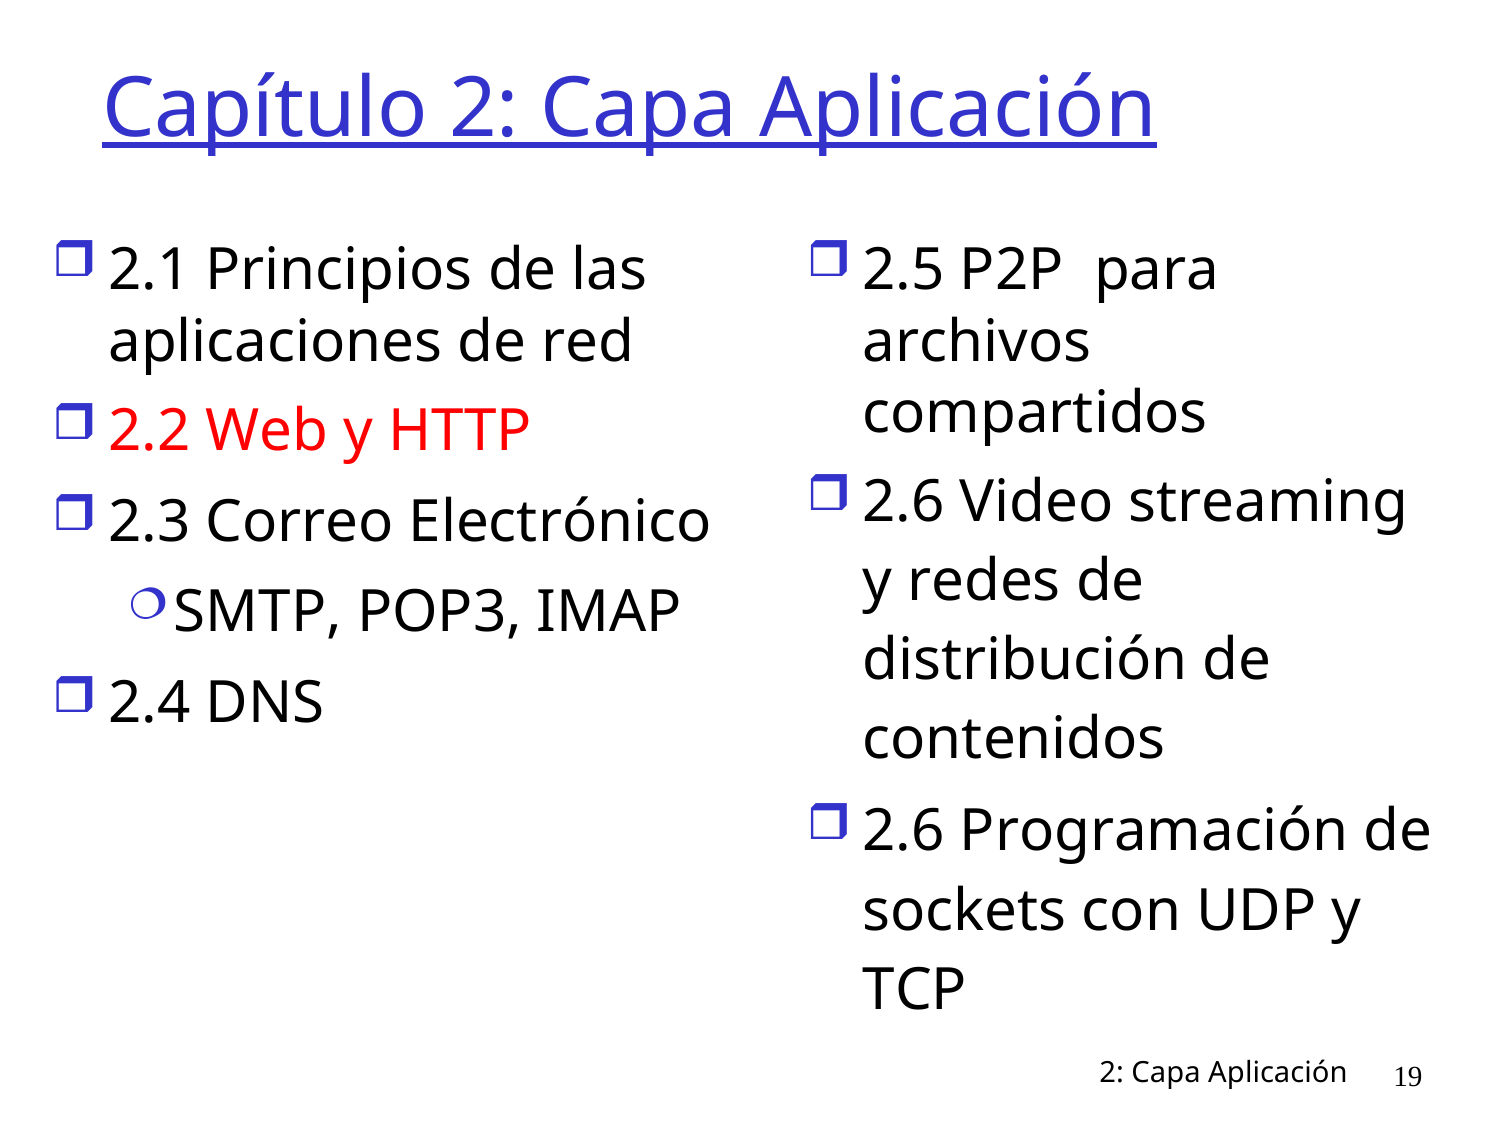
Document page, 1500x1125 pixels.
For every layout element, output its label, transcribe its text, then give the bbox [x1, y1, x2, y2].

title Capítulo 2: Capa Aplicación [87, 15, 1463, 196]
list 2.5 P2P para archivos compartidos 2.6 Video streaming y redes de distribución de contenidos 2.6 Programación de sockets con UDP y TCP [792, 224, 1464, 1066]
list 2.1 Principios de las aplicaciones de red 2.2 Web y HTTP 2.3 Correo Electrónico SMTP, POP3, IMAP 2.4 DNS [37, 224, 759, 1066]
